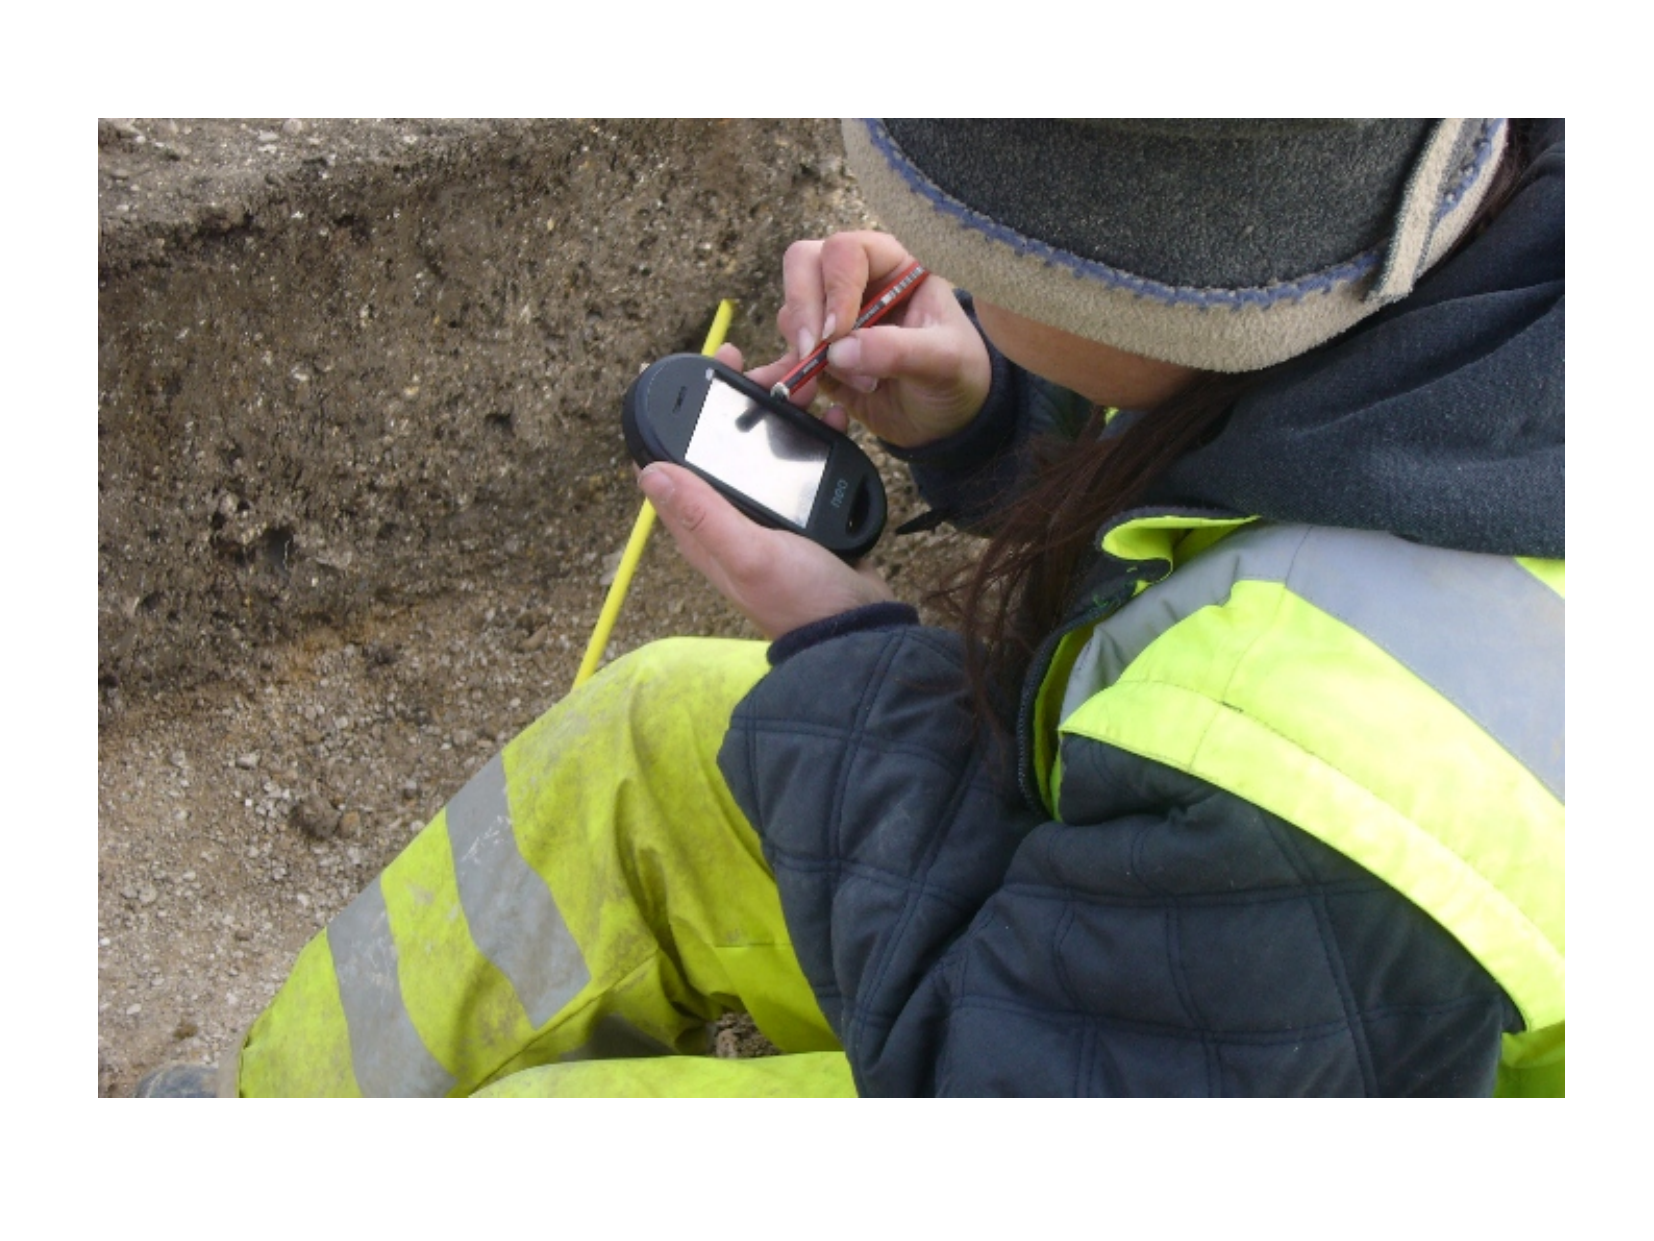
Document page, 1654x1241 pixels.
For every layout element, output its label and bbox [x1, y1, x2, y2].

picture [98, 118, 1565, 1098]
